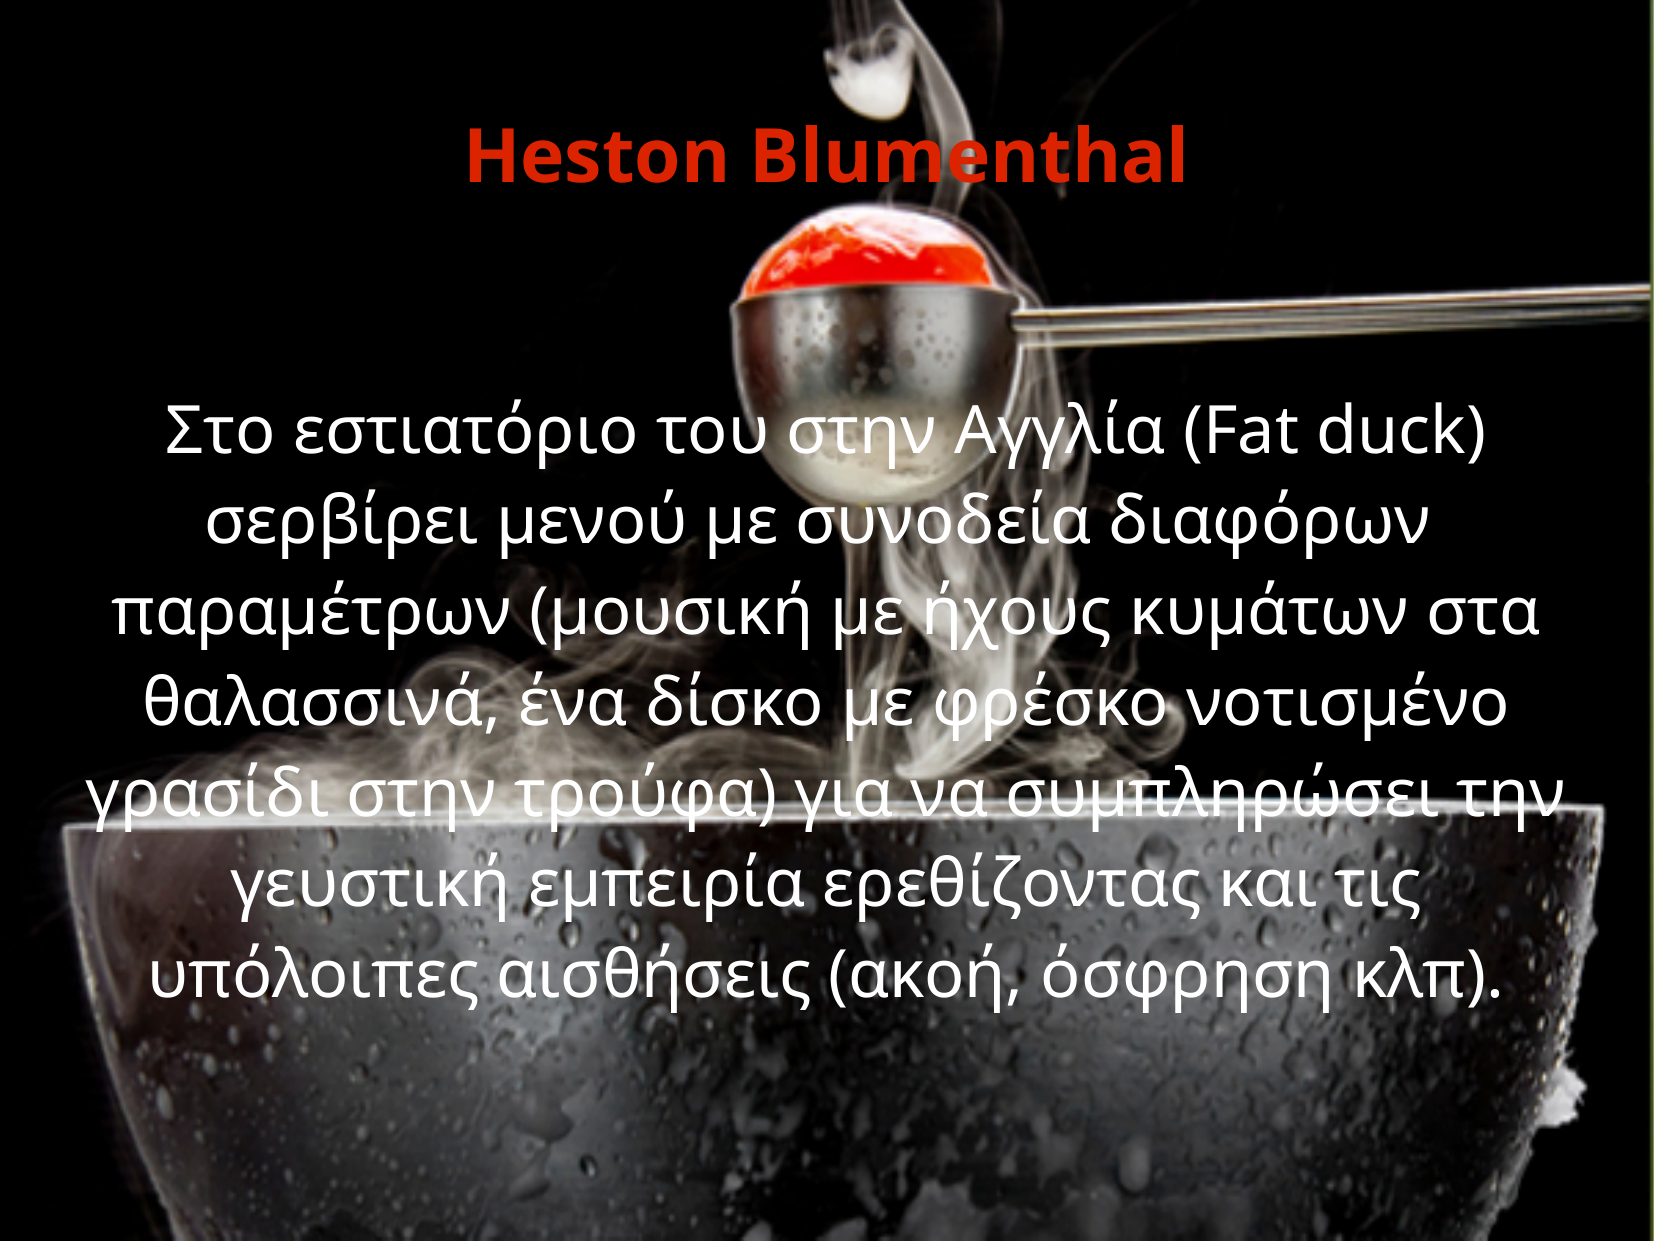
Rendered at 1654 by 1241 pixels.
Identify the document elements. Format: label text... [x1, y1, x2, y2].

subtitle Στο εστιατόριο του στην Αγγλία (Fat duck) σερβίρει μενού με συνοδεία διαφόρων παραμέτρων (μουσική με ήχους κυμάτων στα θαλασσινά, ένα δίσκο με φρέσκο νοτισμένο γρασίδι στην τρούφα) για να συμπληρώσει την γευστική εμπειρία ερεθίζοντας και τις υπόλοιπες αισθήσεις (ακοή, όσφρηση κλπ). [82, 290, 1571, 1109]
title Heston Blumenthal [82, 56, 1571, 250]
picture [0, 0, 1654, 1241]
